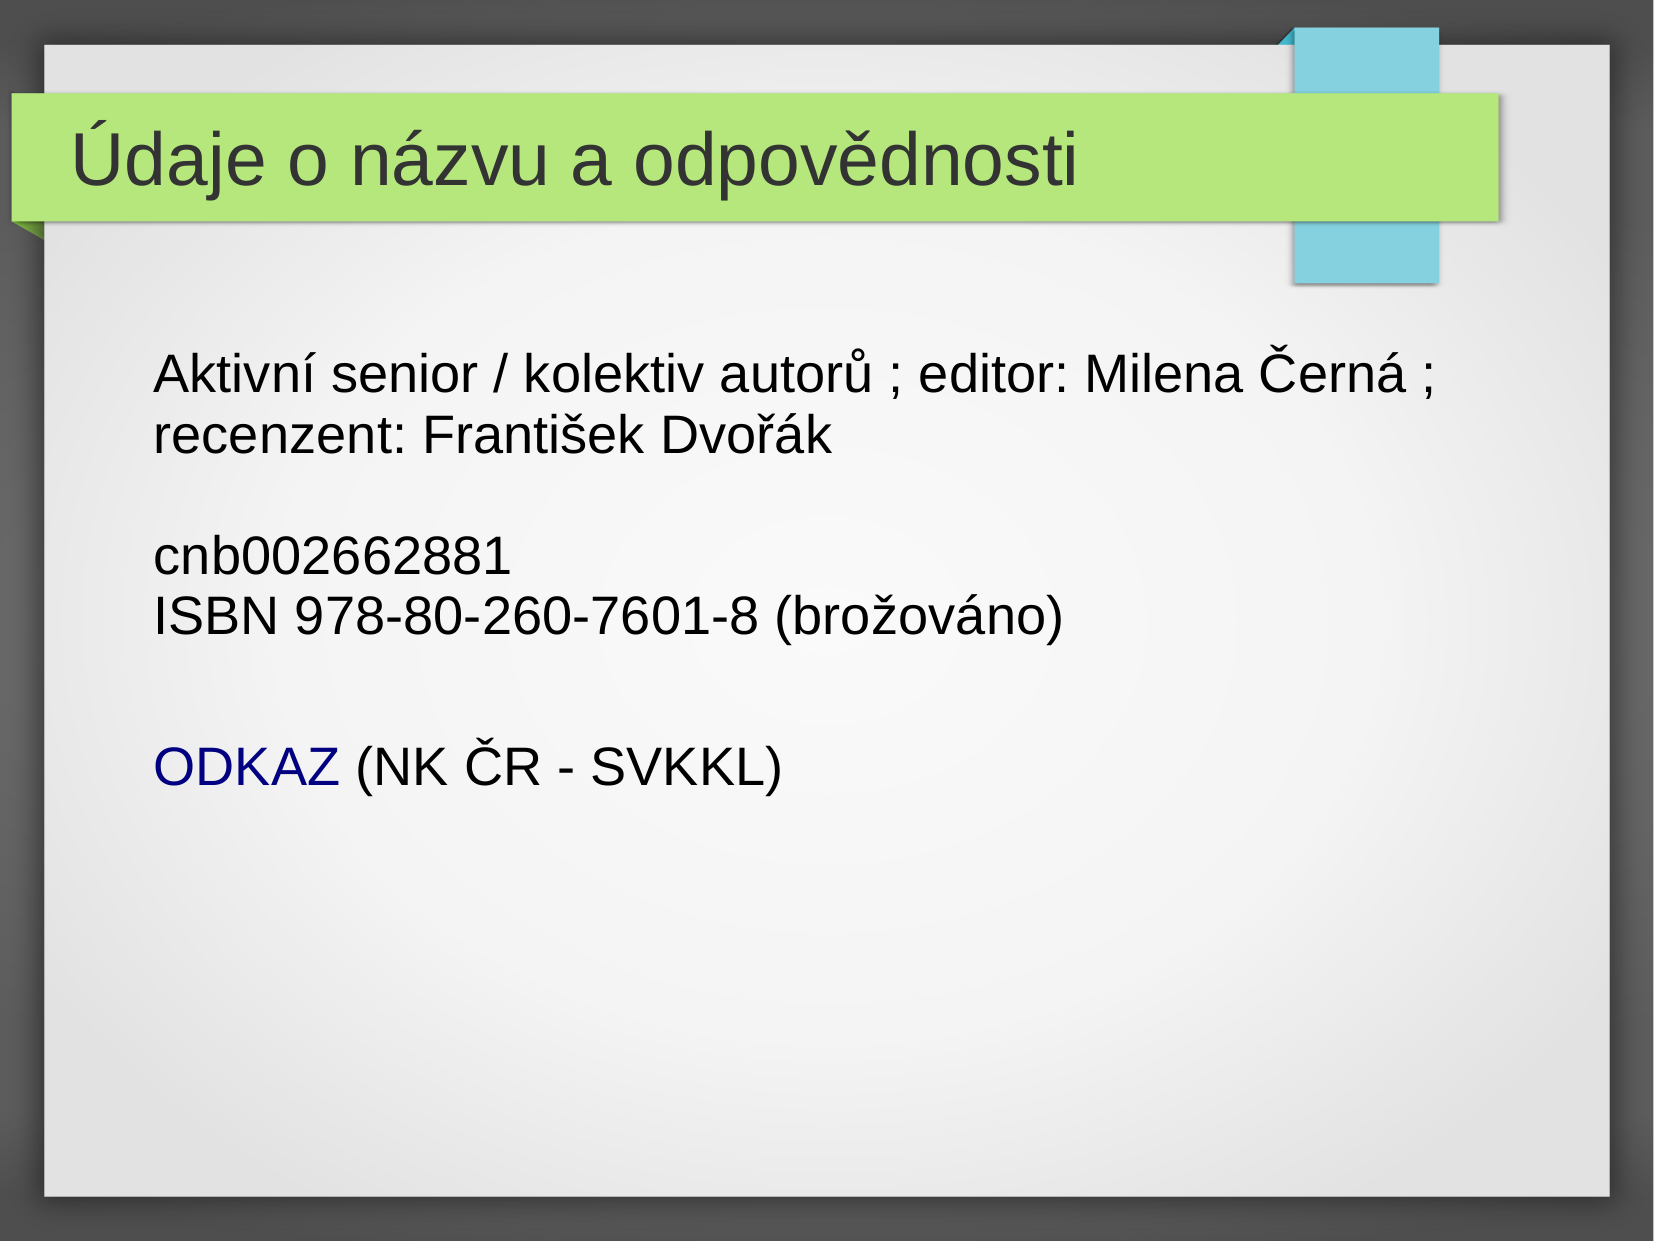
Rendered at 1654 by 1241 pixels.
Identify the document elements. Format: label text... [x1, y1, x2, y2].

picture [0, 0, 1654, 1241]
list Aktivní senior / kolektiv autorů ; editor: Milena Černá ; recenzent: František Dvořák cnb002662881 ISBN 978-80-260-7601-8 (brožováno) ODKAZ (NK ČR - SVKKL) [82, 343, 1538, 1182]
title Údaje o názvu a odpovědnosti [70, 106, 1229, 213]
